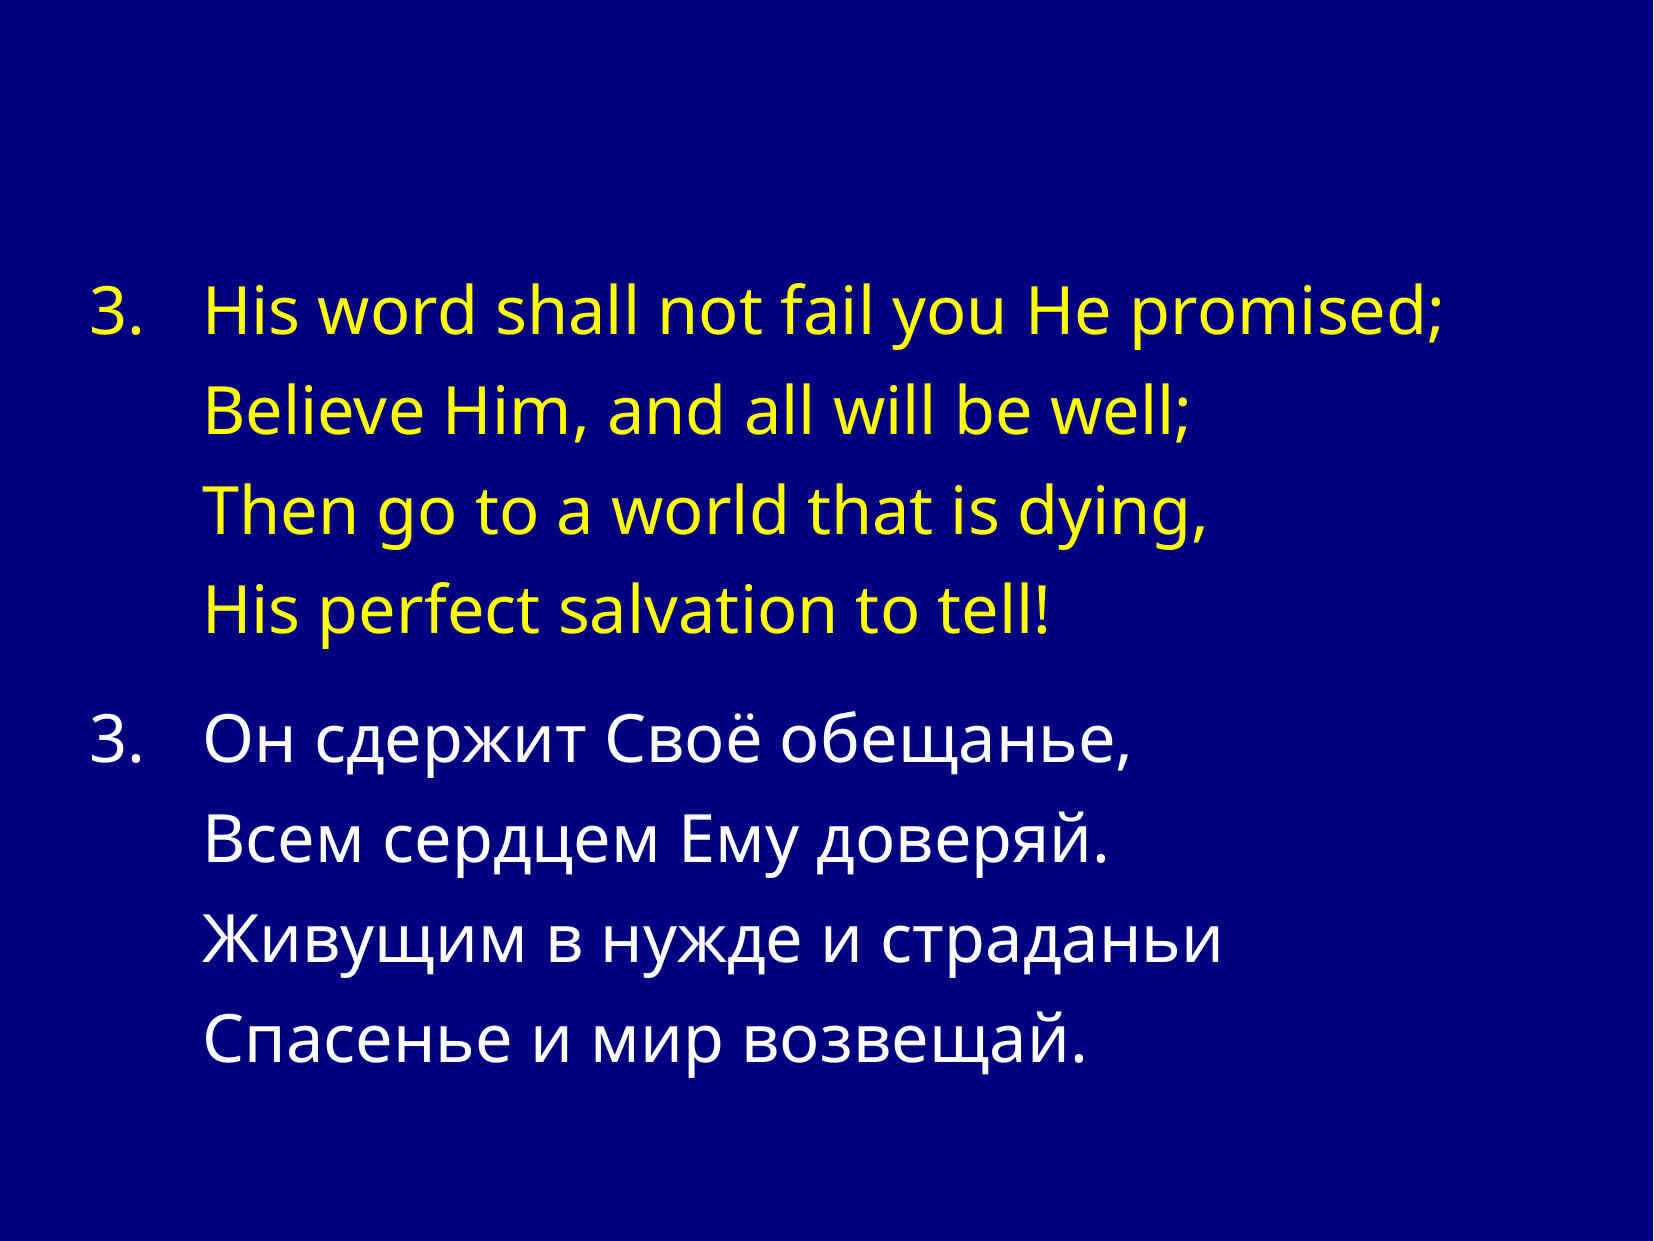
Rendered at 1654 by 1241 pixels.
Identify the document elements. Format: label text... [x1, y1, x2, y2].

text_box 3. His word shall not fail you He promised; Believe Him, and all will be well; Then go to a world that is dying, His perfect salvation to tell! [75, 56, 1576, 638]
text_box 3. Он сдержит Своё обещанье, Всем сердцем Ему доверяй. Живущим в нужде и страданьи Спасенье и мир возвещай. [75, 675, 1576, 1163]
